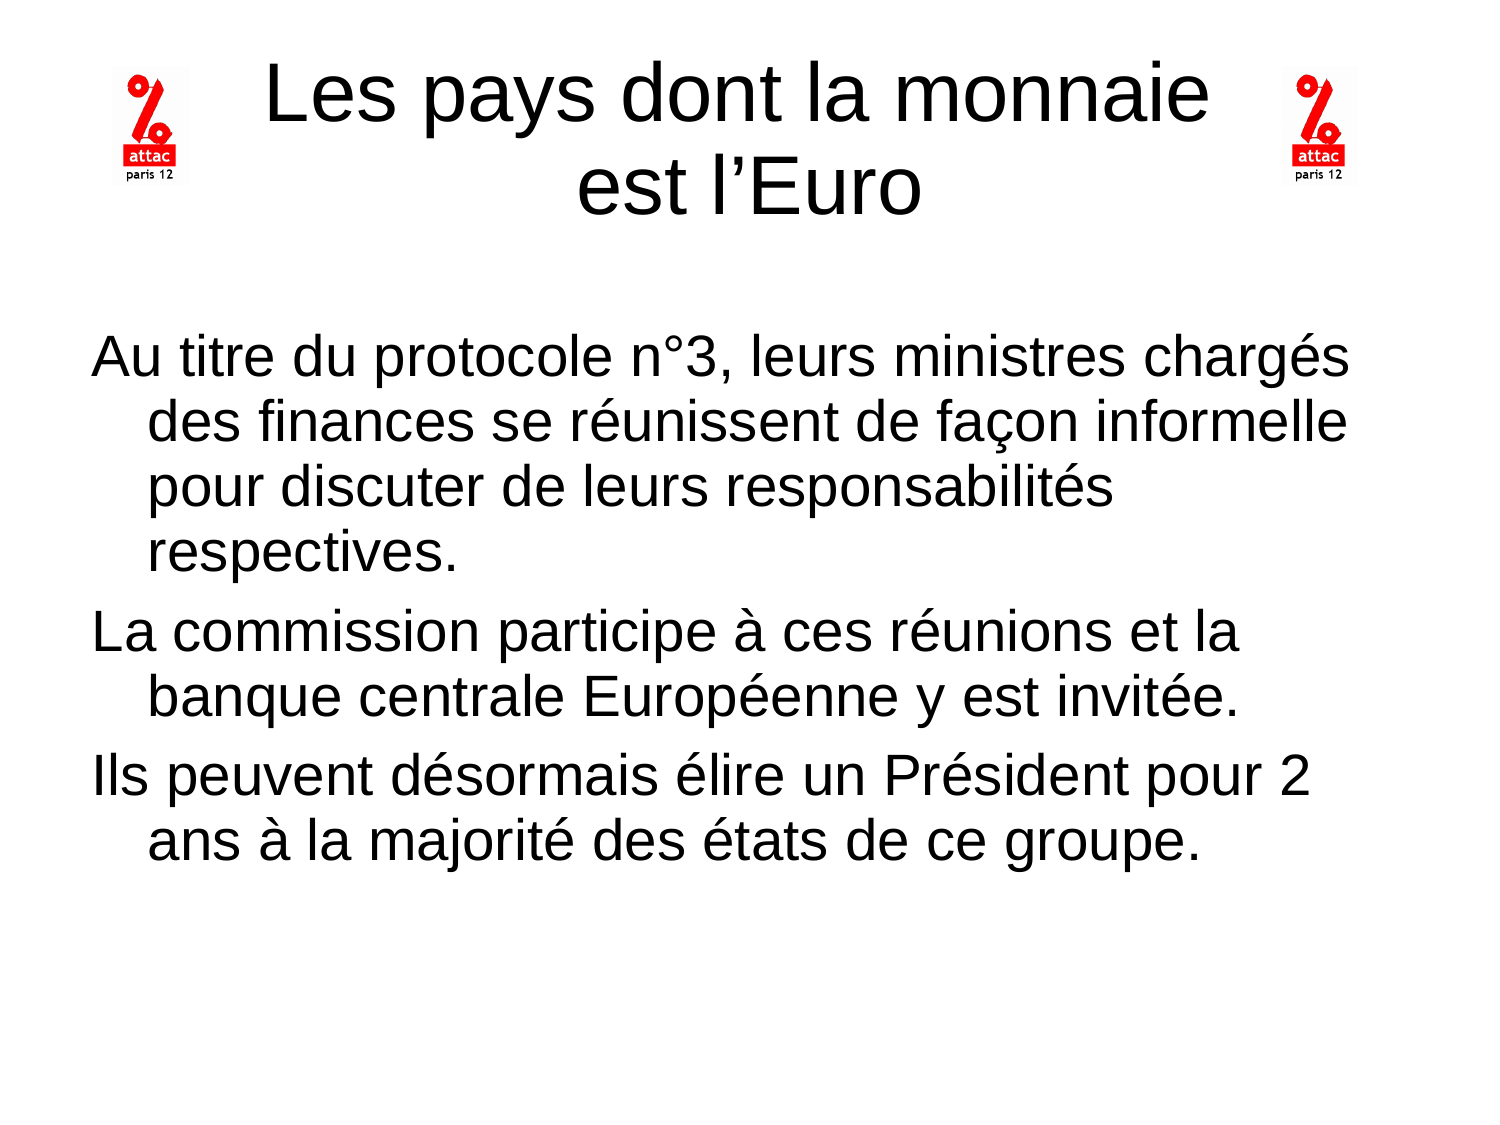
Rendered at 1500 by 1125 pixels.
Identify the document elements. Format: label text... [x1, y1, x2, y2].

title Les pays dont la monnaie est l’Euro [75, 31, 1426, 247]
picture [112, 66, 189, 185]
list Au titre du protocole n°3, leurs ministres chargés des finances se réunissent de façon informelle pour discuter de leurs responsabilités respectives. La commission participe à ces réunions et la banque centrale Européenne y est invitée. Ils peuvent désormais élire un Président pour 2 ans à la majorité des états de ce groupe. [76, 316, 1427, 1059]
picture [1281, 66, 1358, 185]
